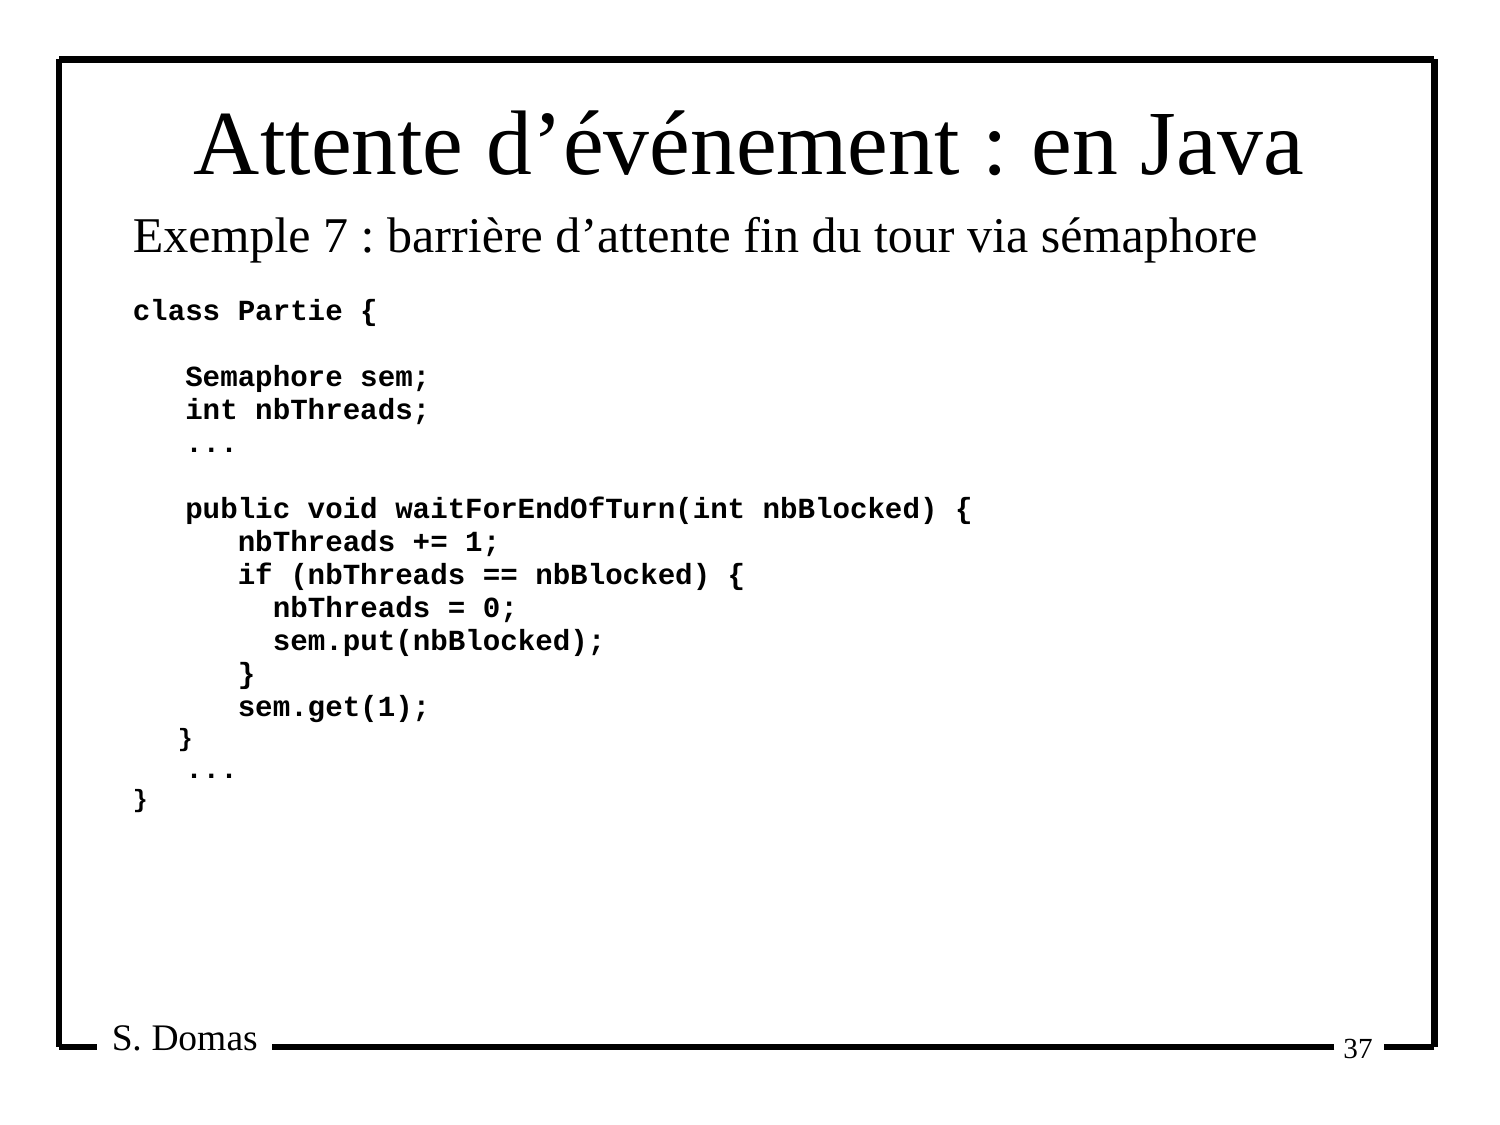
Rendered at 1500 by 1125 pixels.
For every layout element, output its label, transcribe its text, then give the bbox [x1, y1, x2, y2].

title Attente d’événement : en Java [112, 49, 1388, 238]
text_box S. Domas [97, 1009, 273, 1067]
text_box Exemple 7 : barrière d’attente fin du tour via sémaphore class Partie { Semaphore sem; int nbThreads; ... public void waitForEndOfTurn(int nbBlocked) { nbThreads += 1; if (nbThreads == nbBlocked) { nbThreads = 0; sem.put(nbBlocked); } sem.get(1); } ... } [118, 238, 1388, 1034]
